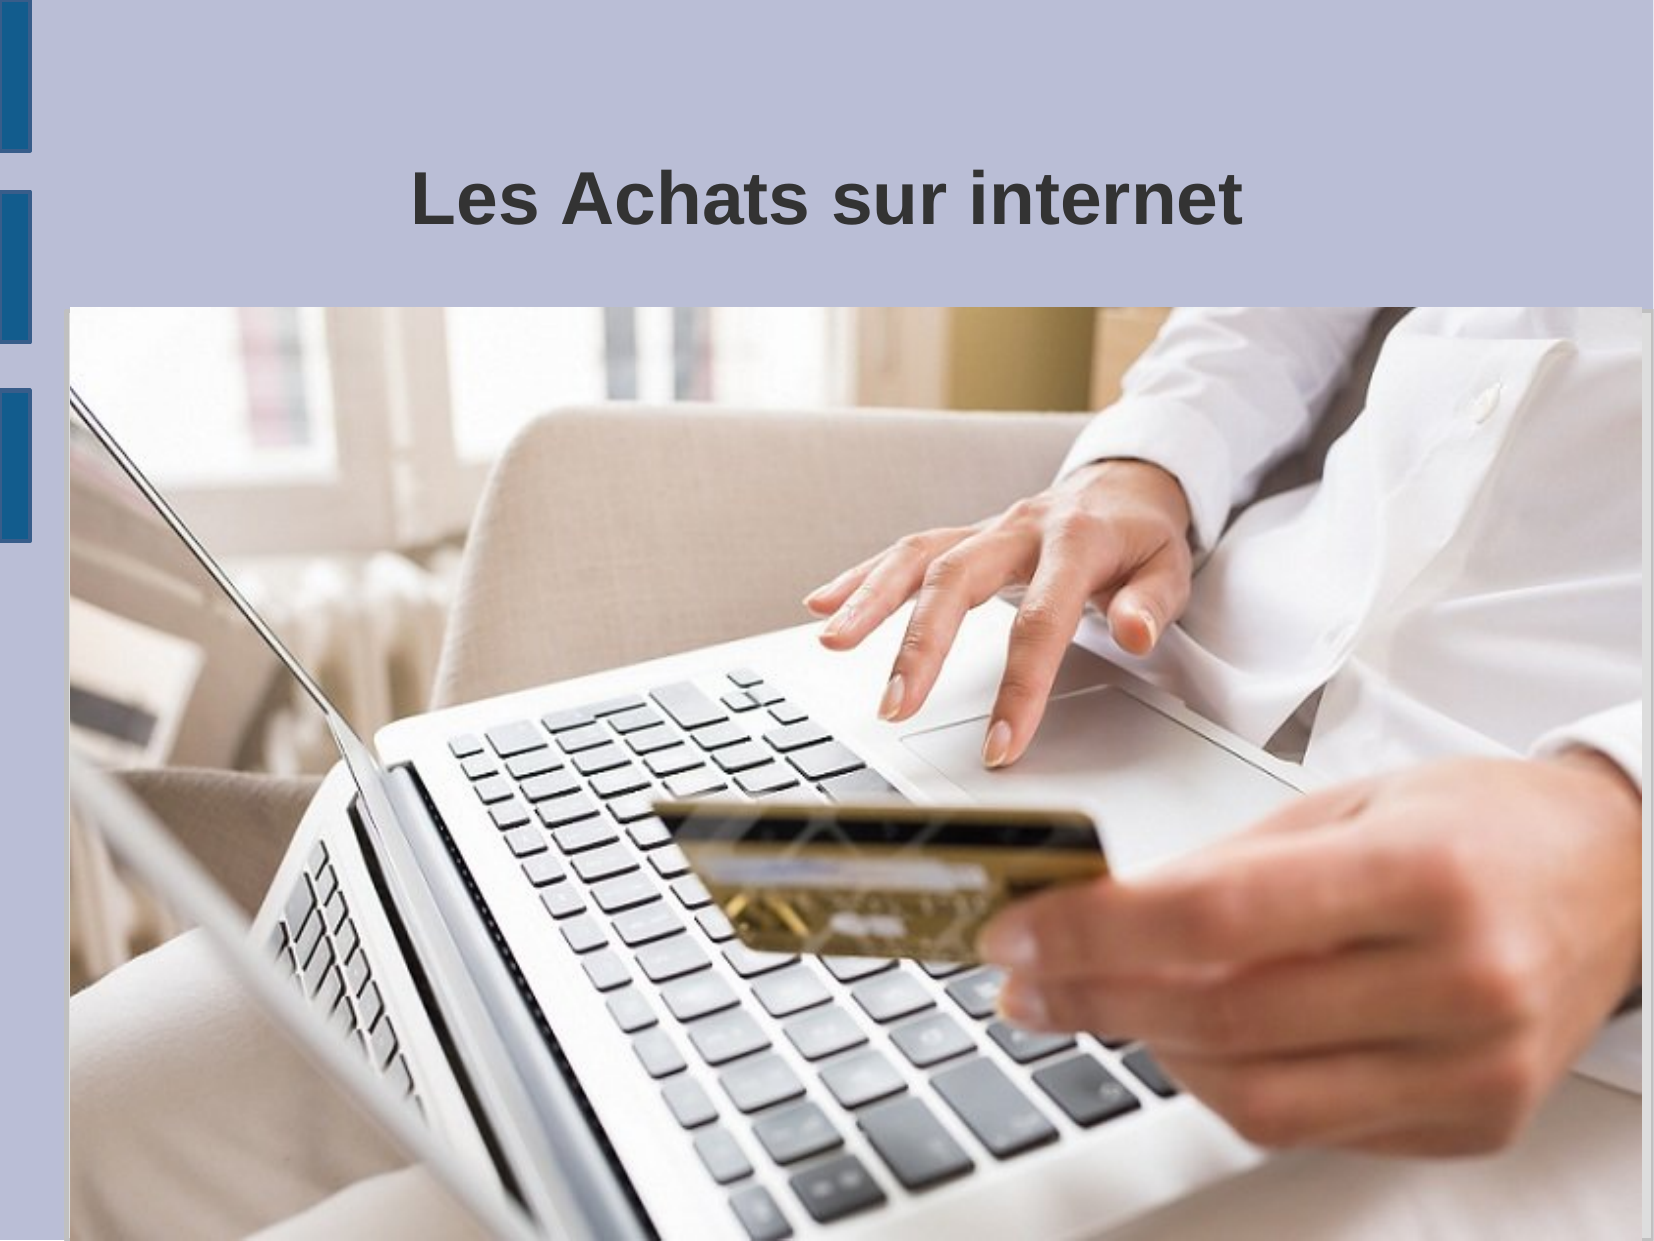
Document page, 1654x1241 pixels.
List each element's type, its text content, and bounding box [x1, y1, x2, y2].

picture [70, 307, 1642, 1241]
title Les Achats sur internet [121, 91, 1534, 299]
